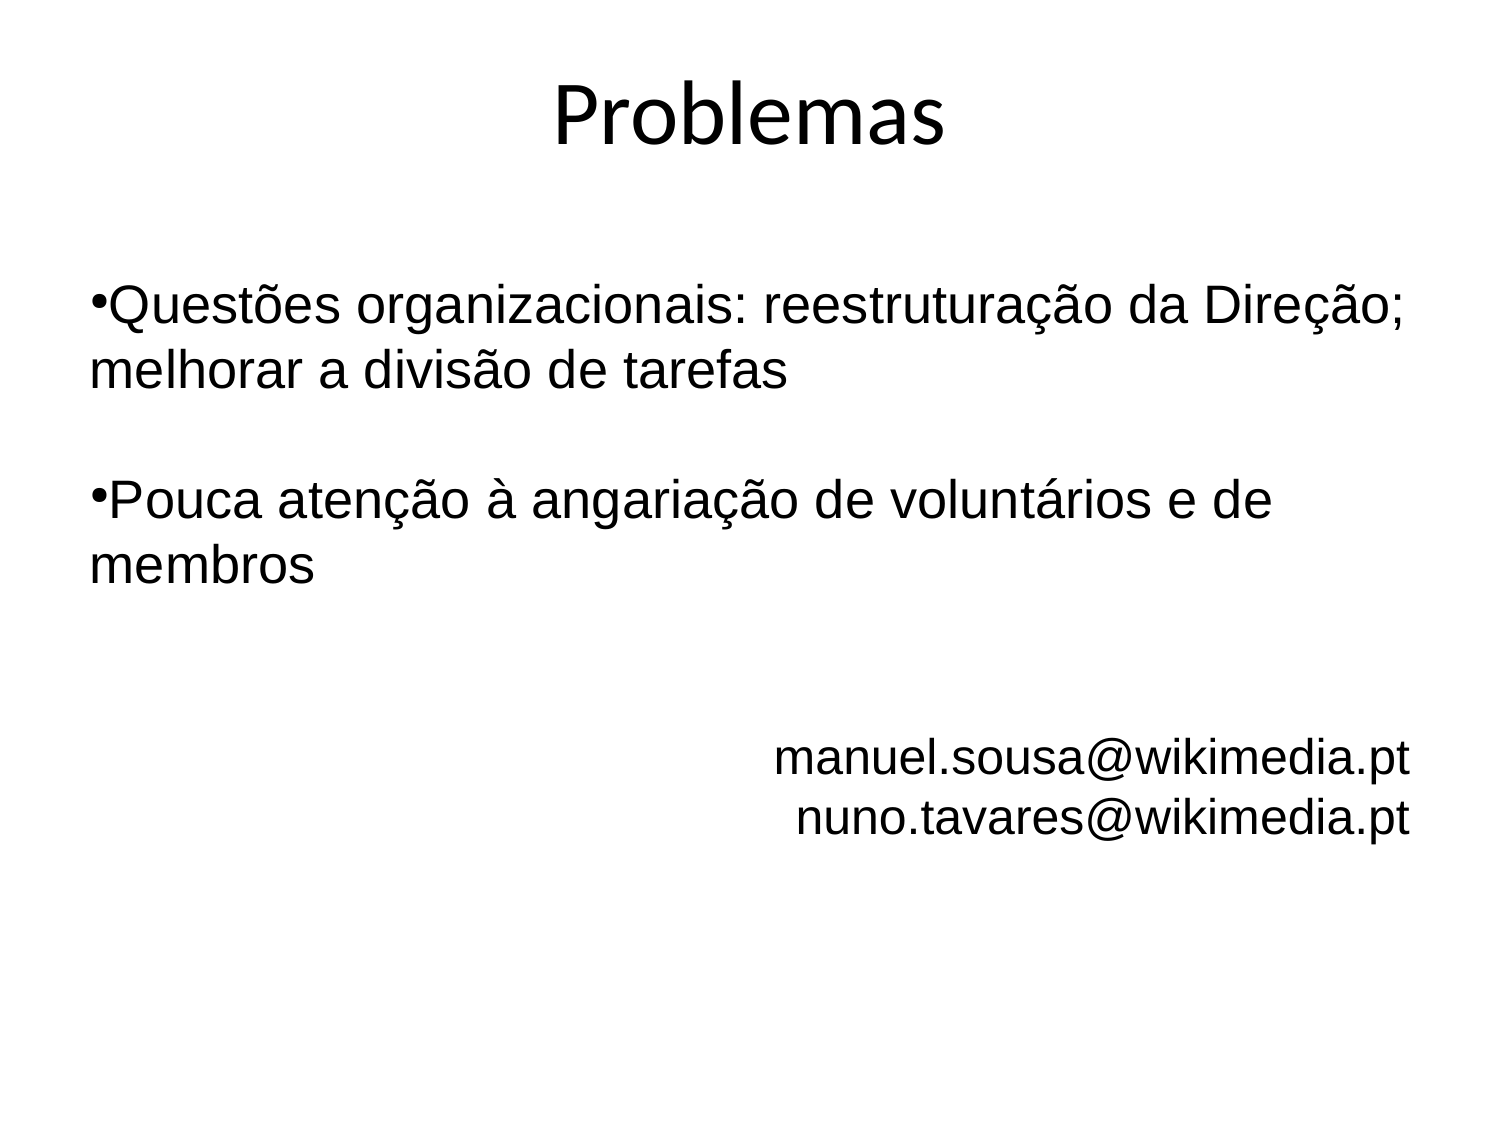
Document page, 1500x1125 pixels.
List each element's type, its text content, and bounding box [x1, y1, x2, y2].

text_box Problemas [75, 45, 1425, 248]
text_box Questões organizacionais: reestruturação da Direção; melhorar a divisão de tarefas Pouca atenção à angariação de voluntários e de membros manuel.sousa@wikimedia.pt nuno.tavares@wikimedia.pt [75, 262, 1425, 709]
